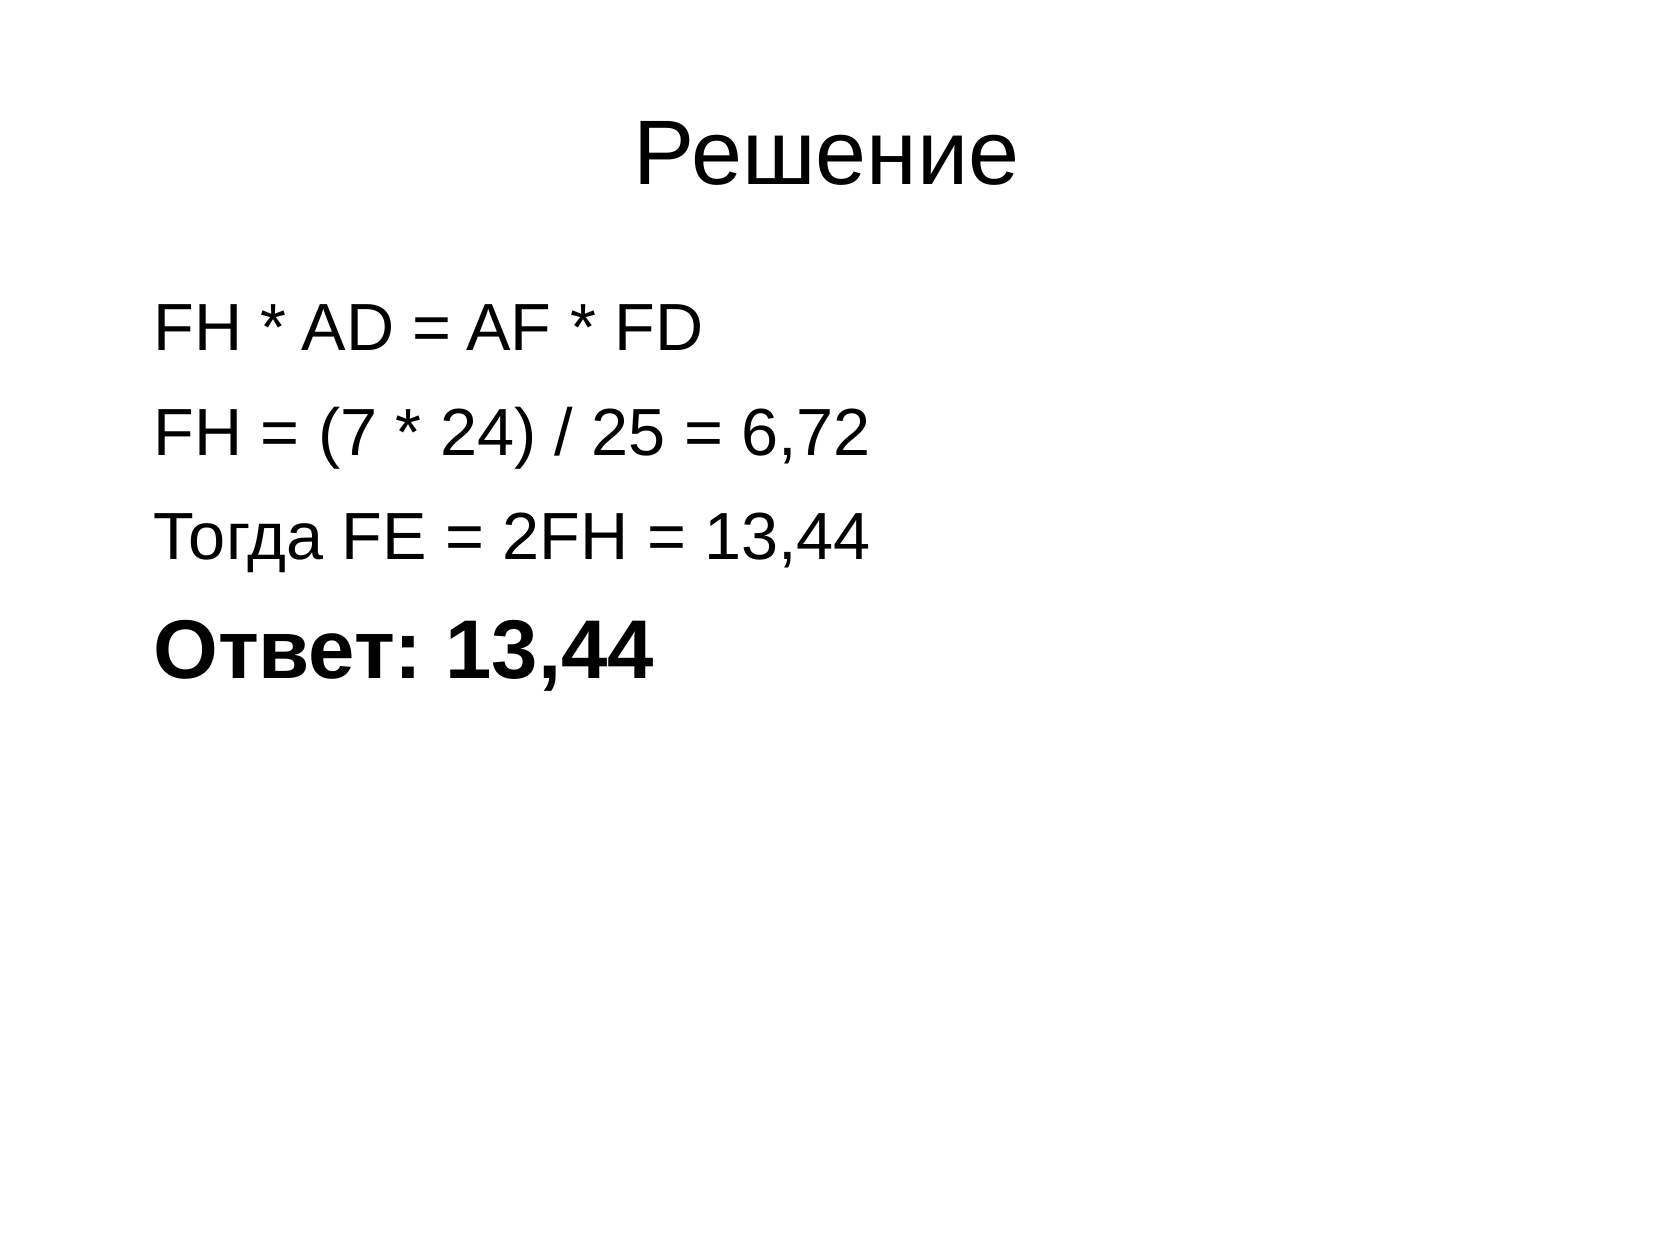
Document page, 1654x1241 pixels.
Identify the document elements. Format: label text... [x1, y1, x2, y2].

title Решение [82, 49, 1571, 257]
list FH * AD = AF * FD FH = (7 * 24) / 25 = 6,72 Тогда FE = 2FH = 13,44 Ответ: 13,44 [82, 290, 1571, 1109]
